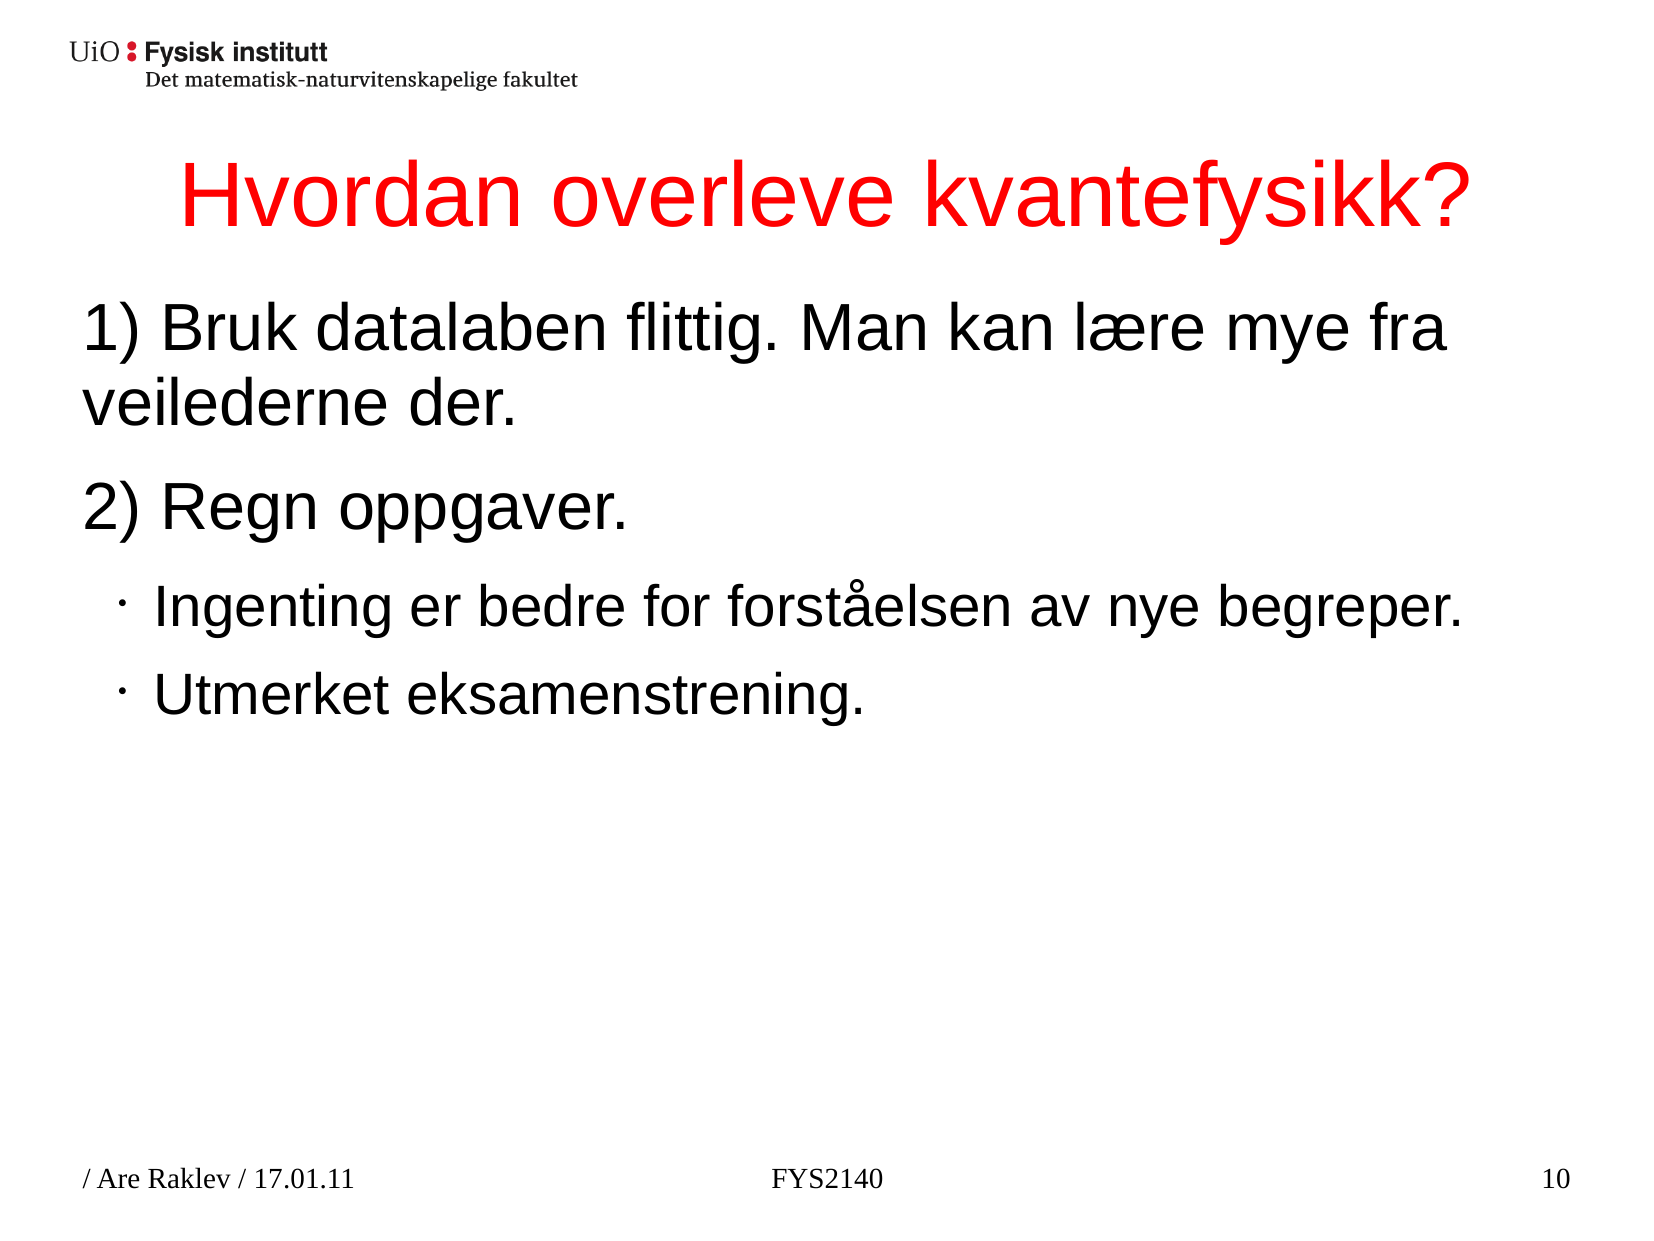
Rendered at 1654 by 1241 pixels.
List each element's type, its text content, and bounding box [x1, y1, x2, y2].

title Hvordan overleve kvantefysikk? [82, 90, 1571, 290]
picture [68, 37, 581, 93]
list Bruk datalaben flittig. Man kan lære mye fra veilederne der. Regn oppgaver. Ingenting er bedre for forståelsen av nye begreper. Utmerket eksamenstrening. [82, 290, 1571, 1094]
